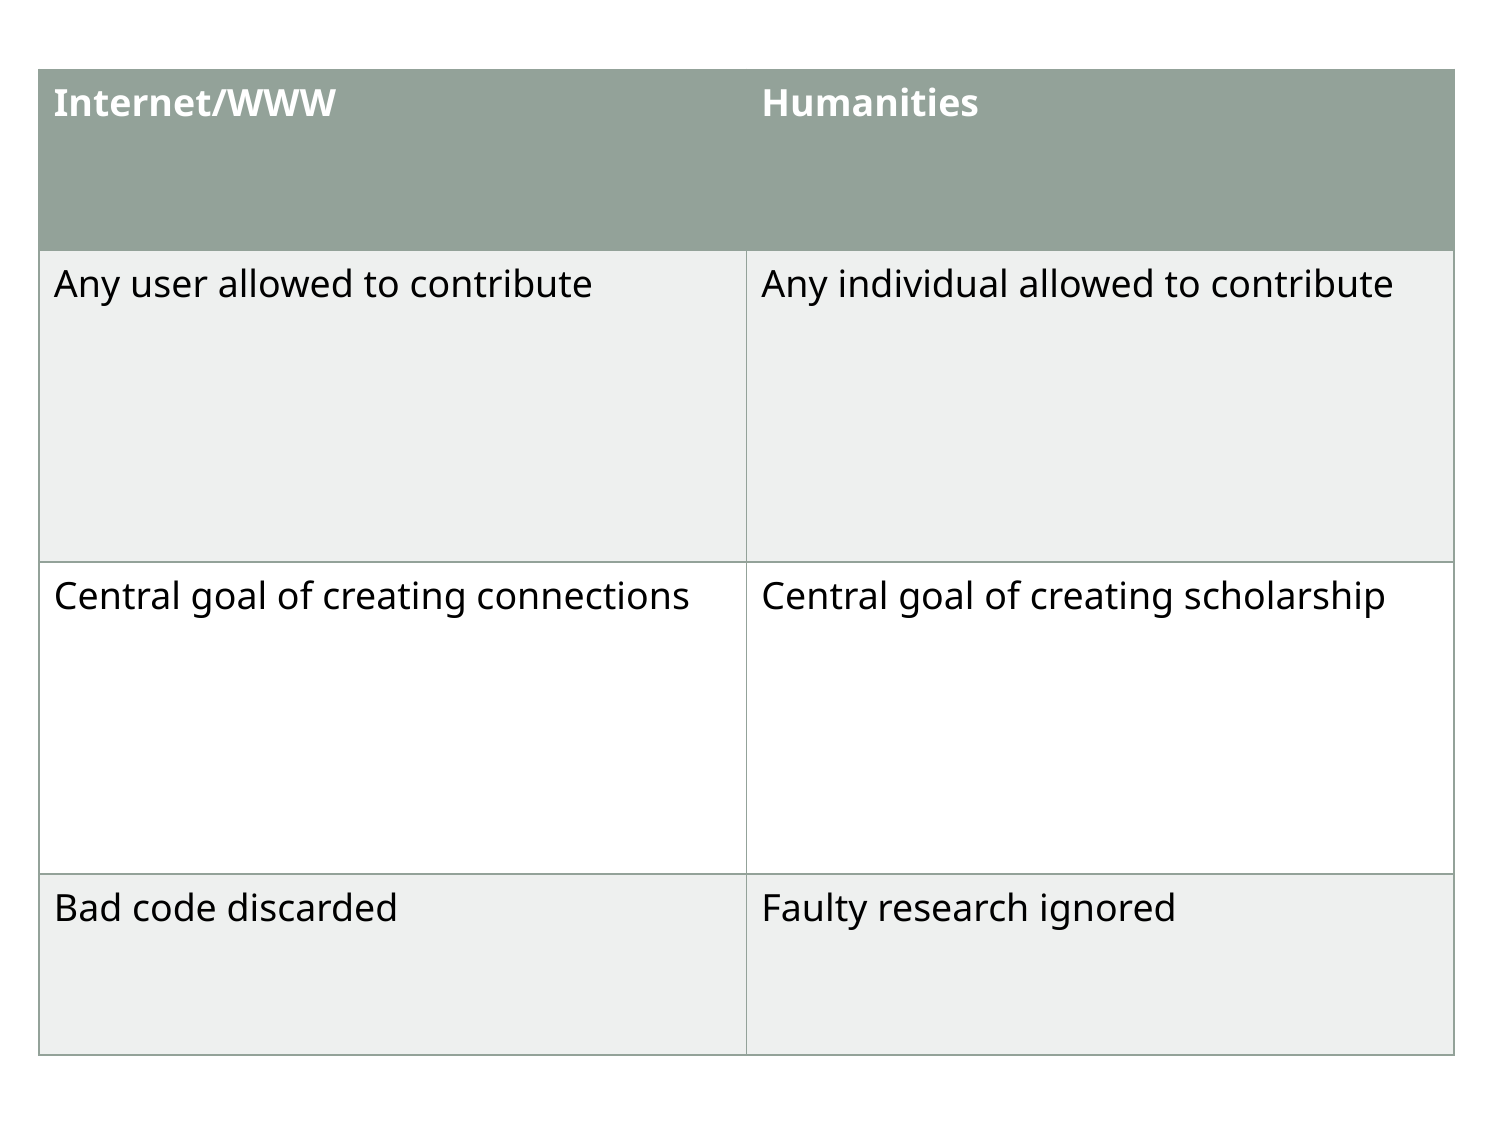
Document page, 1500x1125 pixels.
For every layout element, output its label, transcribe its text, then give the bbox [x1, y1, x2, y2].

table_cell Any user allowed to contribute [40, 251, 746, 561]
table_header Internet/WWW [40, 70, 746, 249]
table_header Humanities [747, 70, 1453, 249]
table_cell Central goal of creating connections [40, 563, 746, 873]
table_cell Bad code discarded [40, 875, 746, 1054]
table_cell Faulty research ignored [747, 875, 1453, 1054]
table_cell Central goal of creating scholarship [747, 563, 1453, 873]
table_cell Any individual allowed to contribute [747, 251, 1453, 561]
